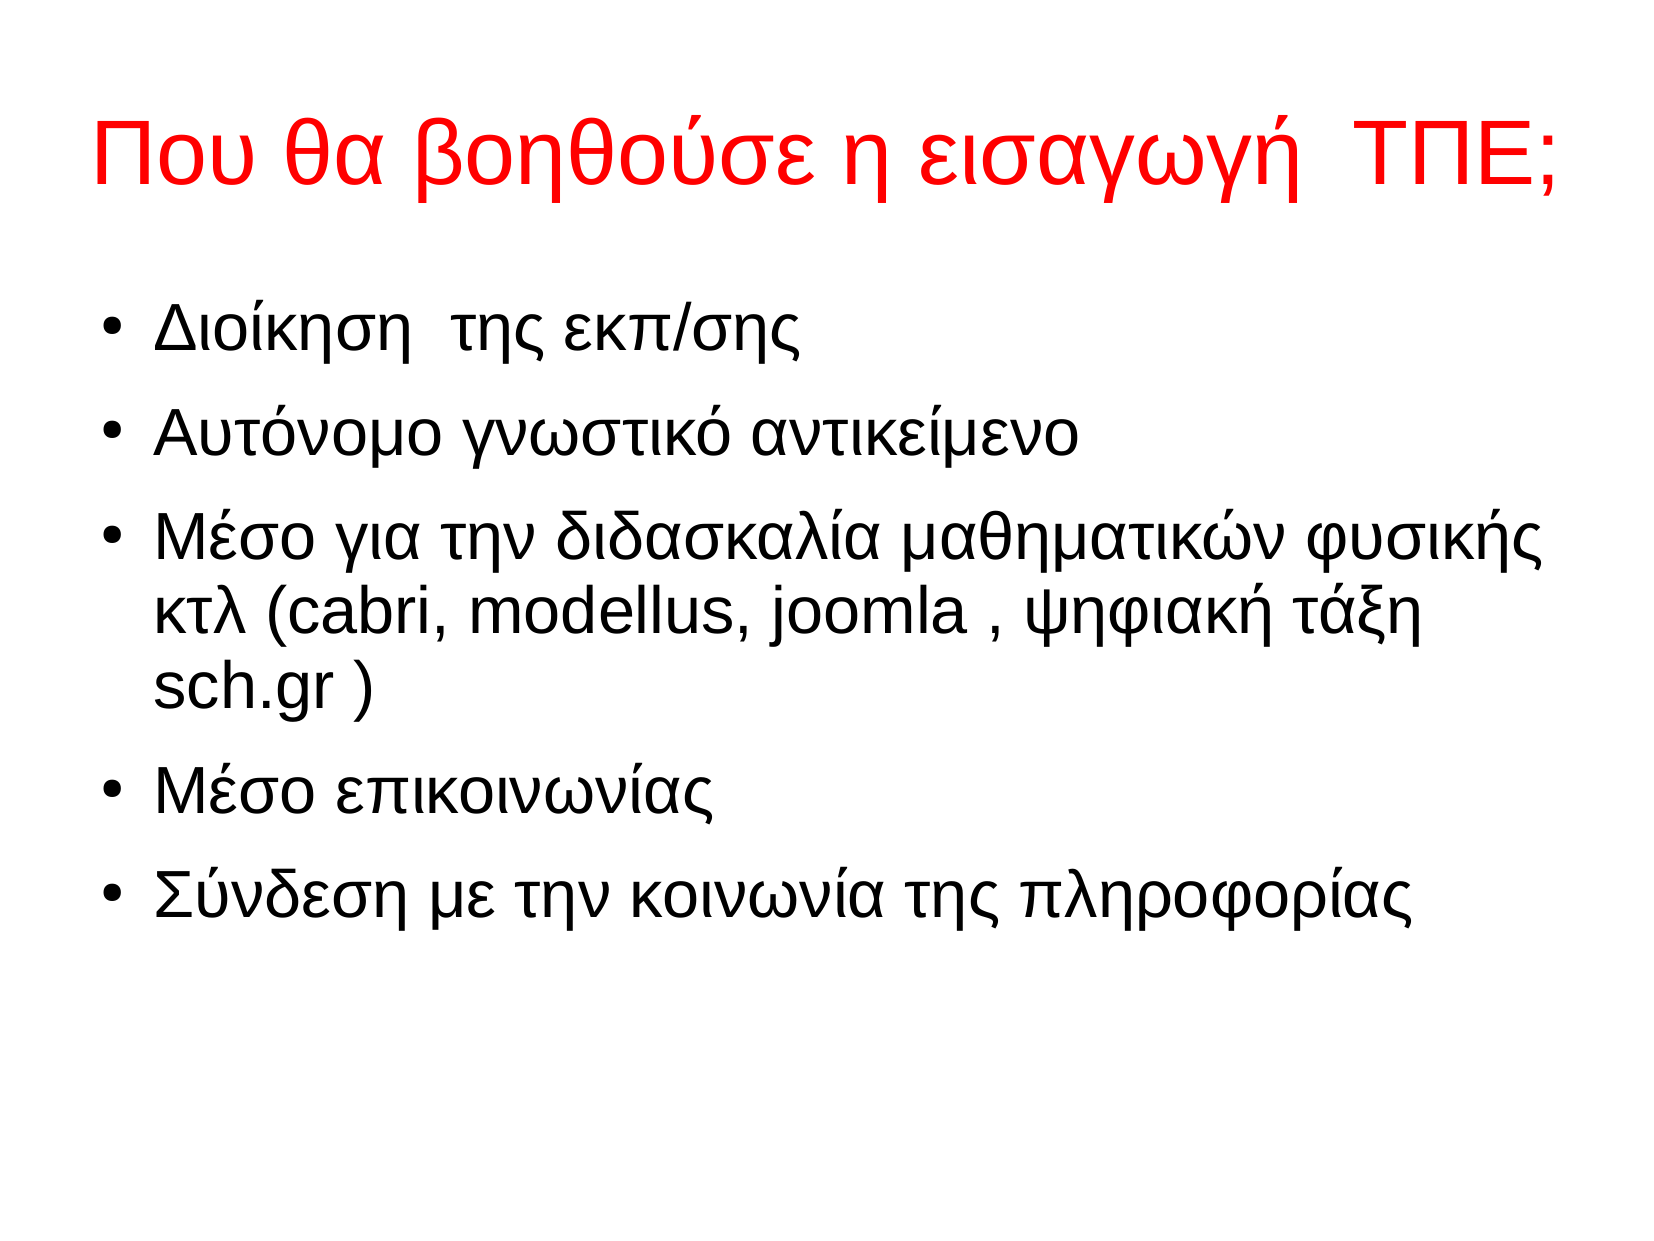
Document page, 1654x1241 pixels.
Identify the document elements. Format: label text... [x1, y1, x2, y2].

list Διοίκηση της εκπ/σης Αυτόνομο γνωστικό αντικείμενο Μέσο για την διδασκαλία μαθηματικών φυσικής κτλ (cabri, modellus, joomla , ψηφιακή τάξη sch.gr ) Μέσο επικοινωνίας Σύνδεση με την κοινωνία της πληροφορίας [82, 290, 1571, 1094]
title Που θα βοηθούσε η εισαγωγή ΤΠΕ; [82, 56, 1571, 250]
